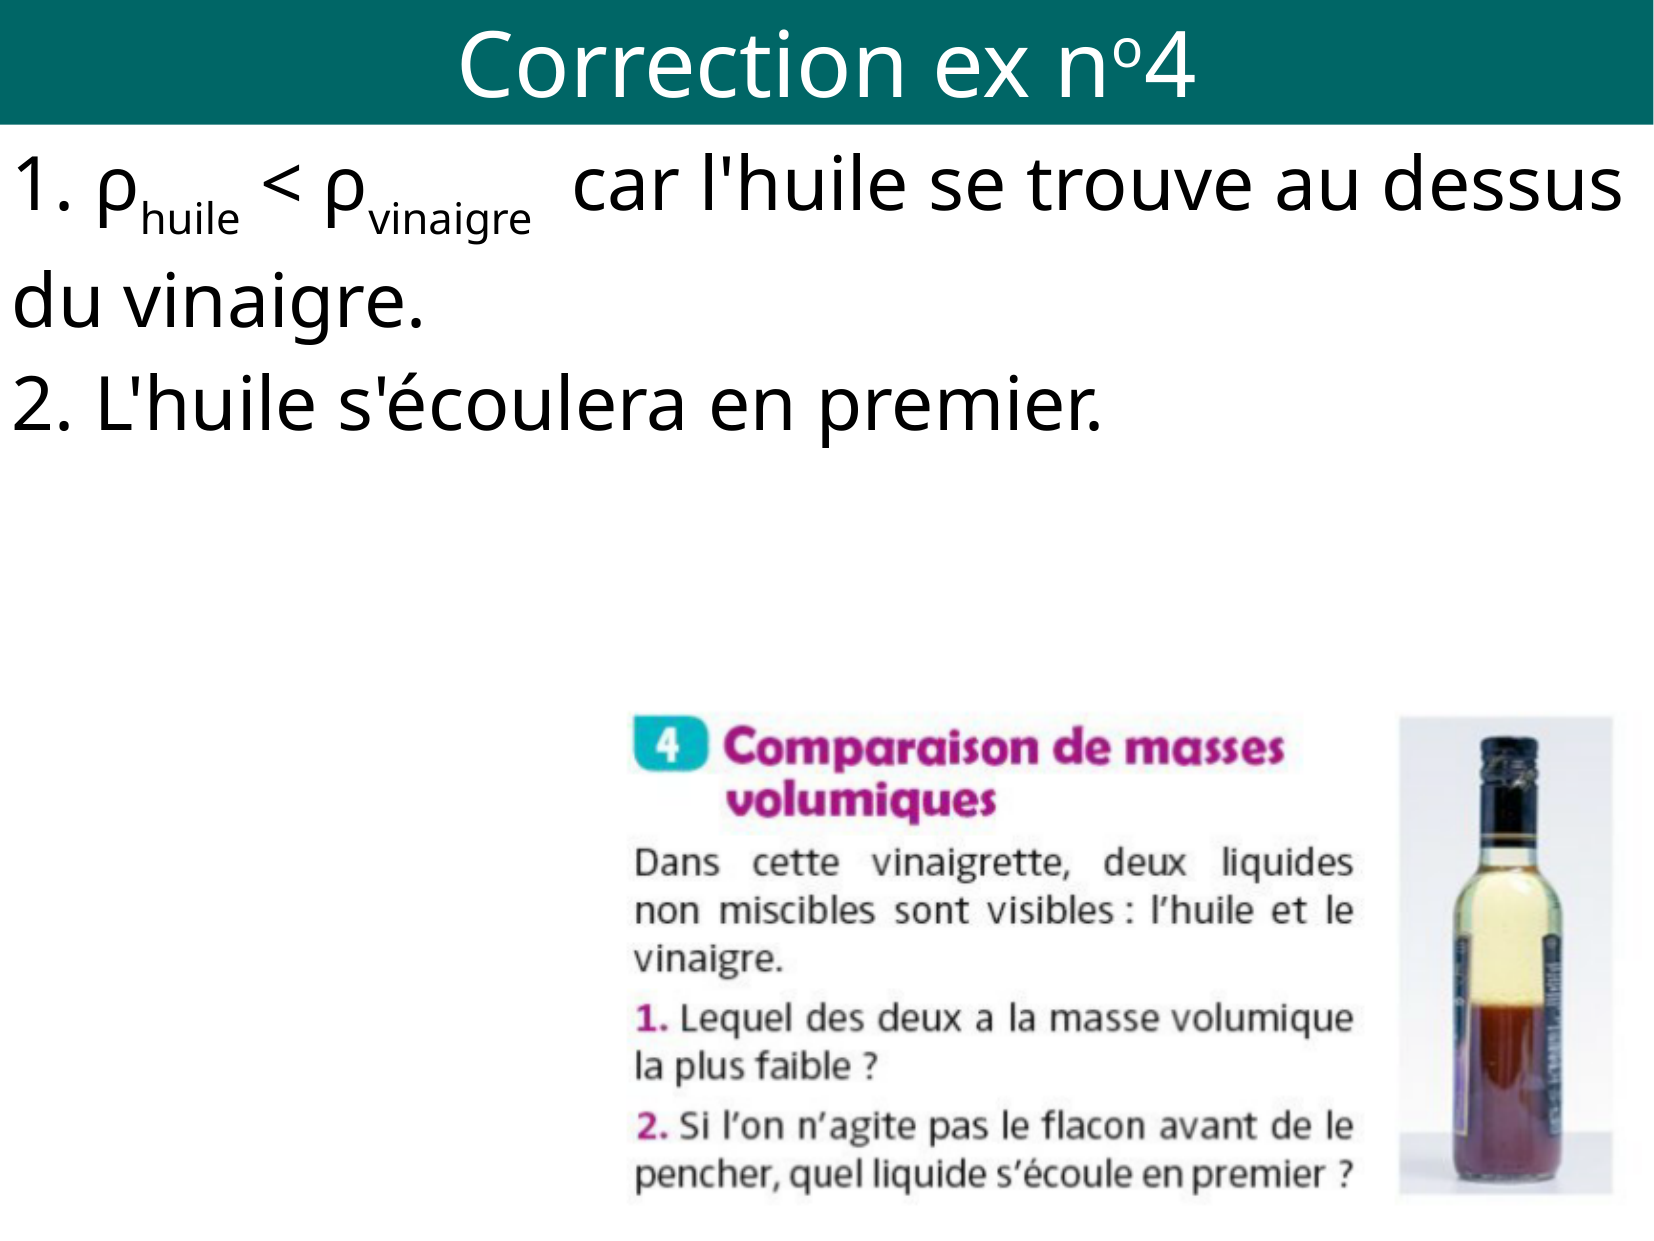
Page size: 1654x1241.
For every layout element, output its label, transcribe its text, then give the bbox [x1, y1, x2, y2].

subtitle 1. ρhuile < ρvinaigre car l'huile se trouve au dessus du vinaigre. 2. L'huile s'écoulera en premier. [11, 129, 1642, 1229]
picture [614, 696, 1642, 1217]
title Correction ex no4 [0, 10, 1654, 114]
